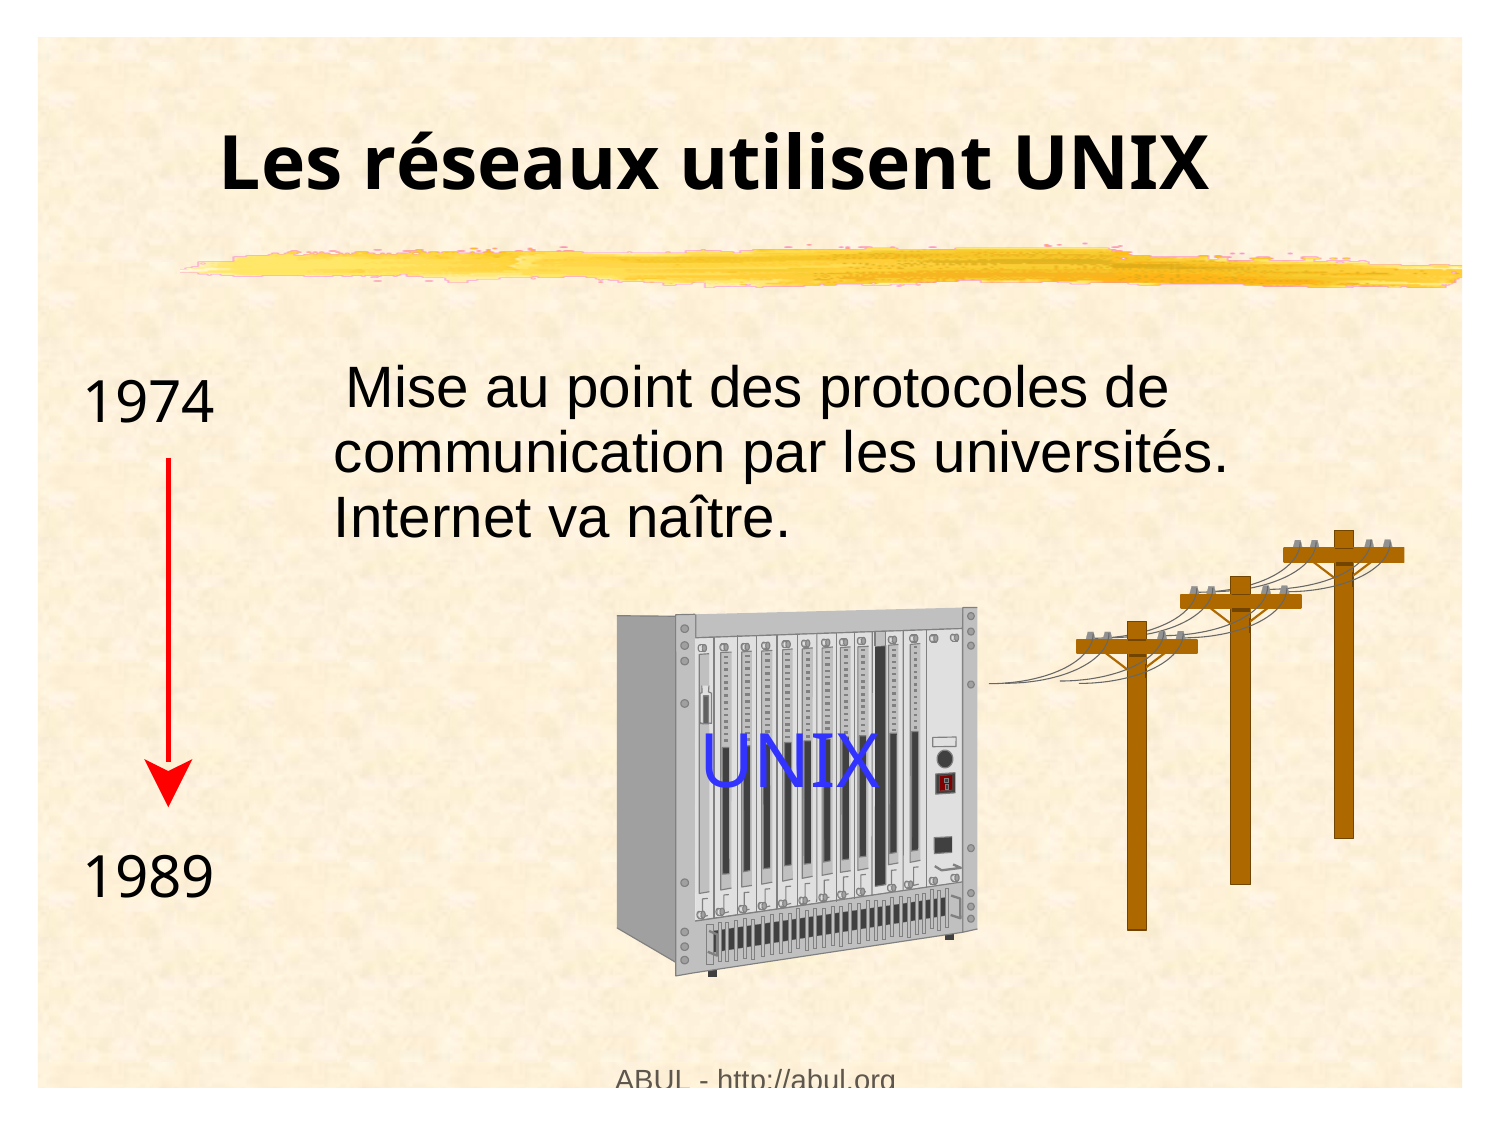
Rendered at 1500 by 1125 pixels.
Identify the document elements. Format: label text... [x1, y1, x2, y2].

picture [639, 1081, 649, 1088]
picture [618, 1084, 630, 1088]
picture [811, 1076, 818, 1088]
picture [37, 37, 1463, 1088]
picture [738, 1076, 743, 1088]
picture [794, 1082, 801, 1088]
text_box 1989 [55, 828, 293, 912]
text_box UNIX [672, 699, 970, 803]
picture [639, 1072, 648, 1078]
picture [722, 1076, 729, 1088]
text_box Mise au point des protocoles de communication par les universités. Internet va naître. [319, 347, 1408, 581]
picture [883, 1076, 891, 1088]
picture [620, 1073, 627, 1082]
picture [858, 1076, 866, 1088]
picture [754, 1076, 761, 1088]
text_box 1974 [55, 352, 312, 436]
title Les réseaux utilisent UNIX [203, 72, 1463, 248]
